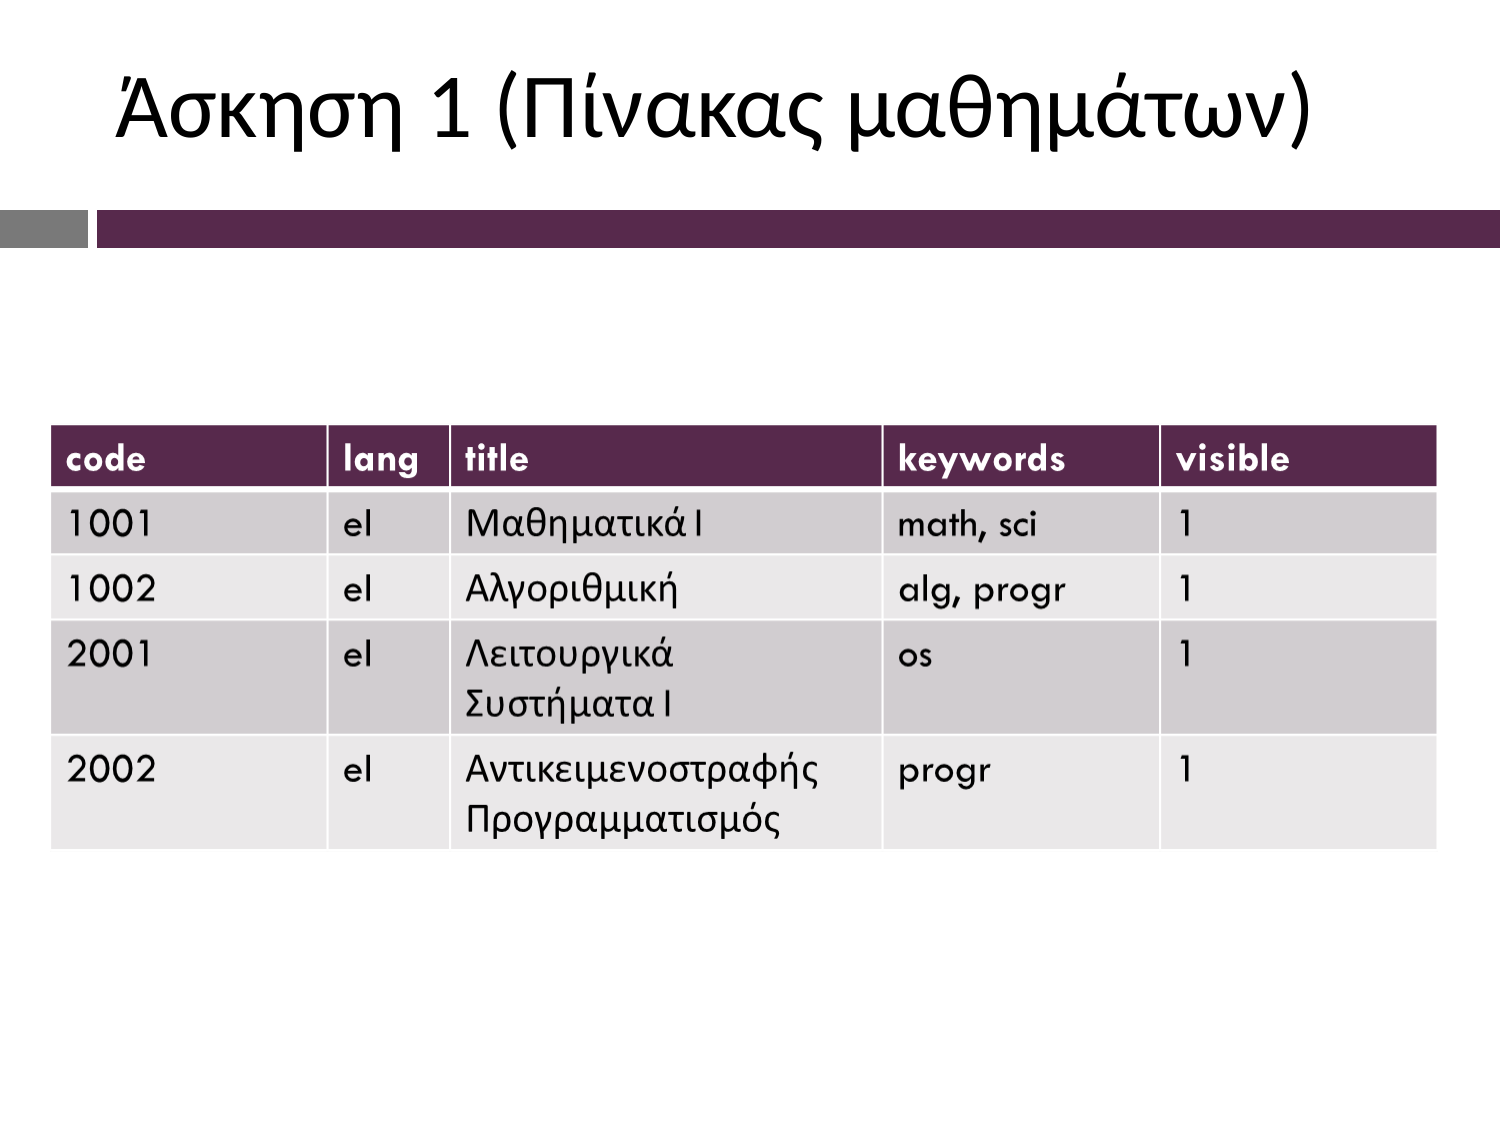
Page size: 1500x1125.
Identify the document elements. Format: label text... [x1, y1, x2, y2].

picture [50, 420, 1438, 868]
title Άσκηση 1 (Πίνακας μαθημάτων) [100, 19, 1438, 182]
